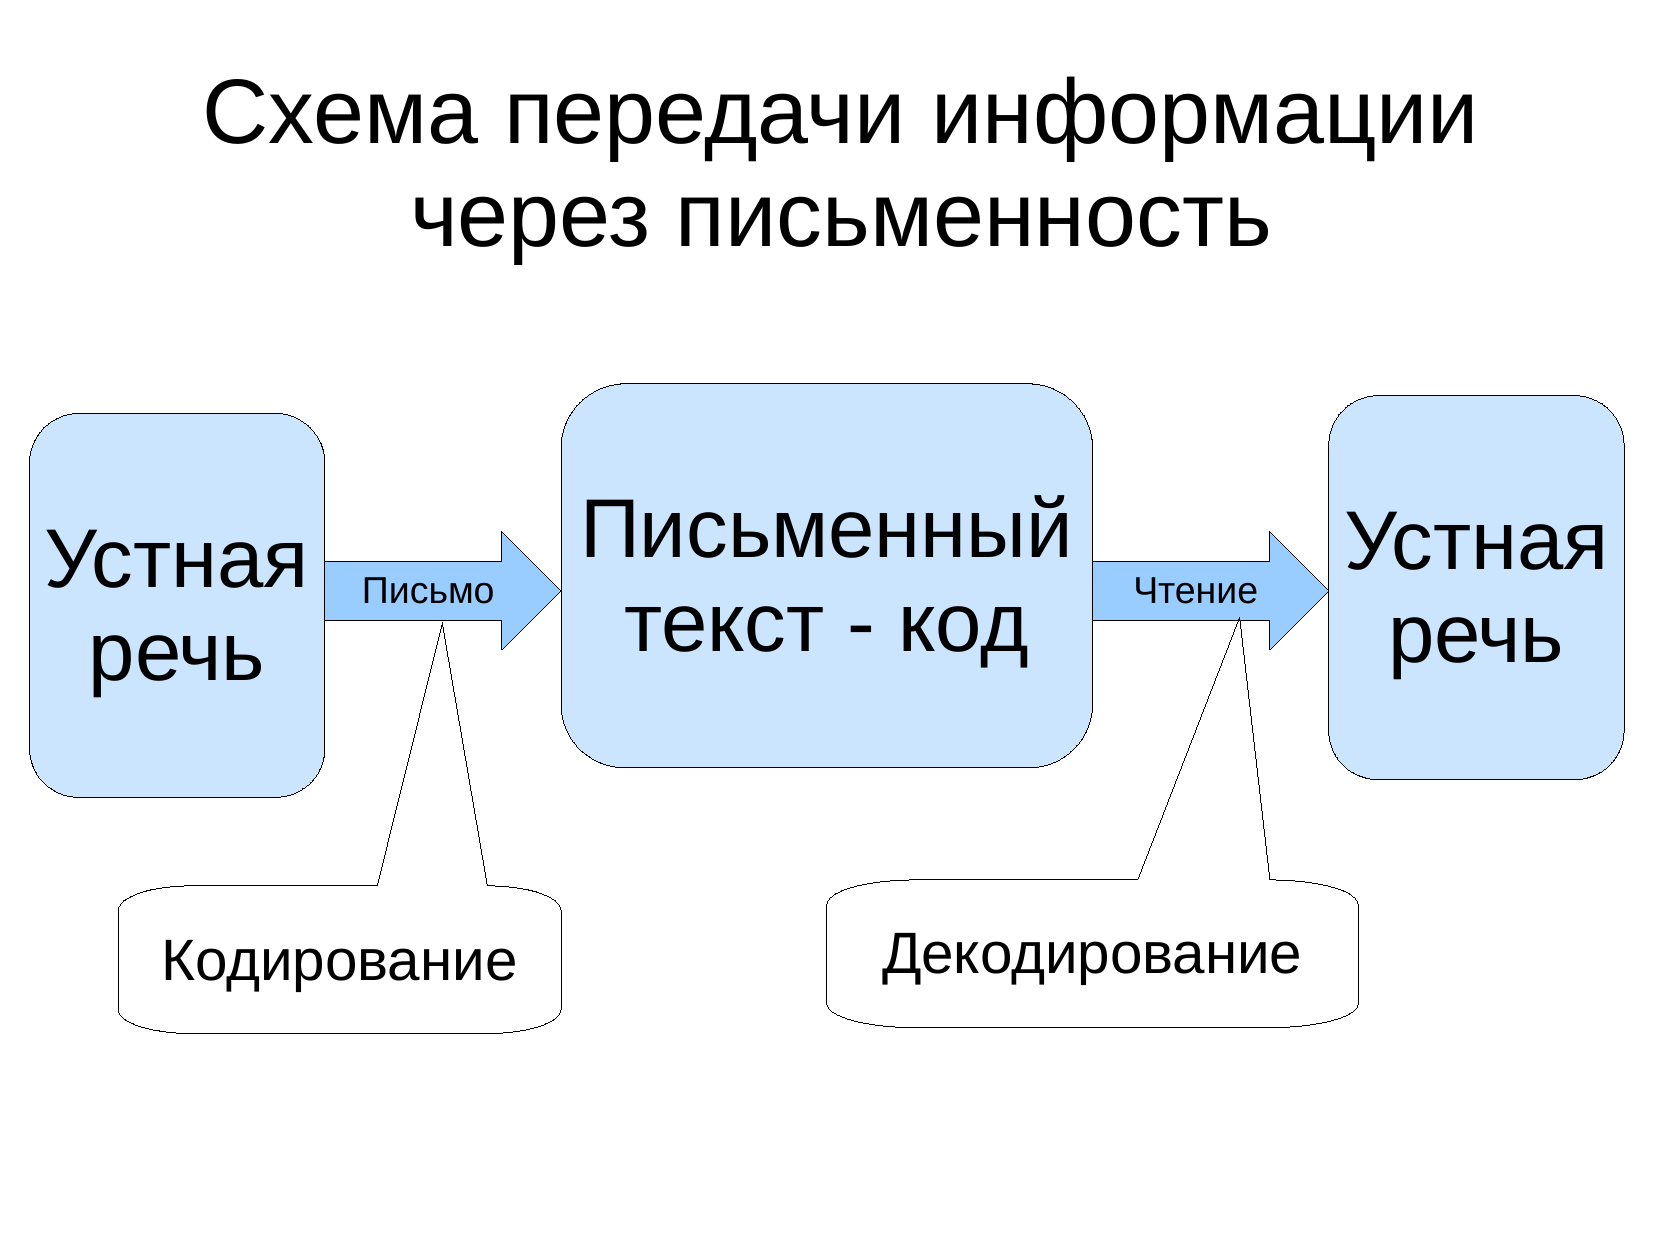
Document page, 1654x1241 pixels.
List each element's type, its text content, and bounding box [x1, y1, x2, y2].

text_box Чтение [1092, 531, 1329, 650]
text_box Кодирование [118, 622, 562, 1034]
text_box Декодирование [826, 617, 1359, 1028]
text_box Письмо [324, 531, 562, 650]
text_box Устная речь [1328, 395, 1625, 780]
text_box Письменный текст - код [561, 383, 1093, 768]
text_box Устная речь [29, 413, 325, 798]
text_box Схема передачи информации через письменность [147, 53, 1536, 274]
